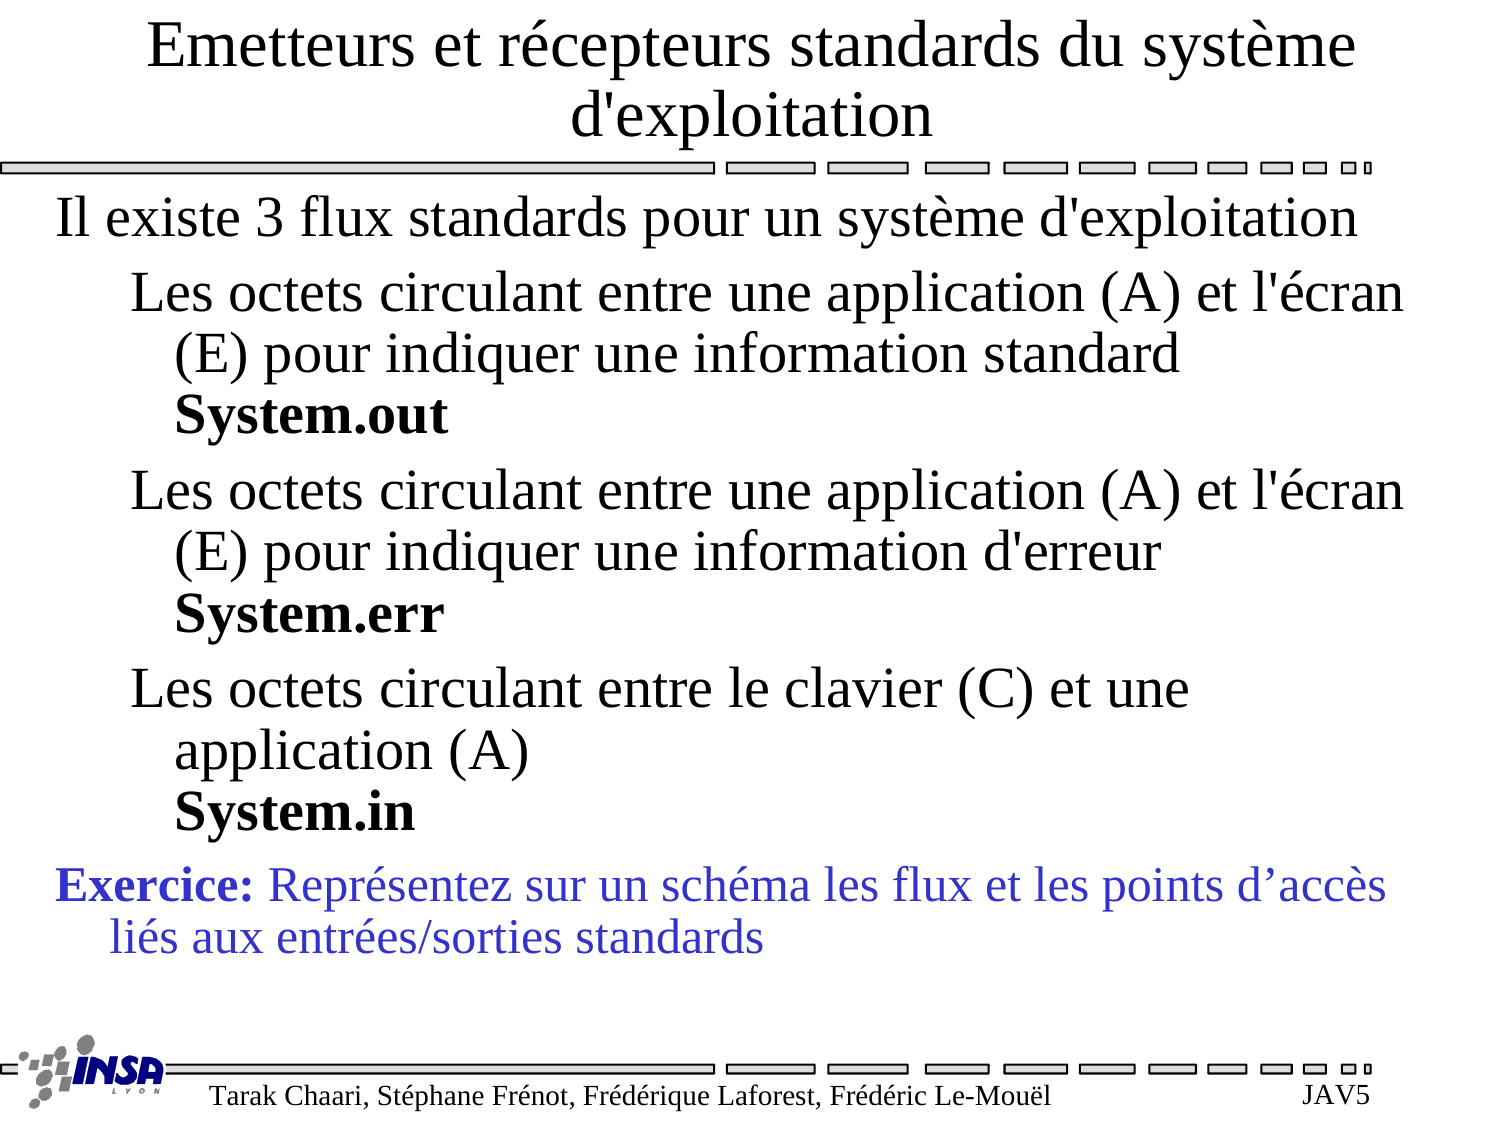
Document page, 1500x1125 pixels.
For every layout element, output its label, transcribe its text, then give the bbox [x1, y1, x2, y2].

list Il existe 3 flux standards pour un système d'exploitation Les octets circulant entre une application (A) et l'écran (E) pour indiquer une information standard System.out Les octets circulant entre une application (A) et l'écran (E) pour indiquer une information d'erreur System.err Les octets circulant entre le clavier (C) et une application (A) System.in Exercice: Représentez sur un schéma les flux et les points d’accès liés aux entrées/sorties standards [55, 192, 1436, 1125]
title Emetteurs et récepteurs standards du système d'exploitation [29, 0, 1477, 167]
